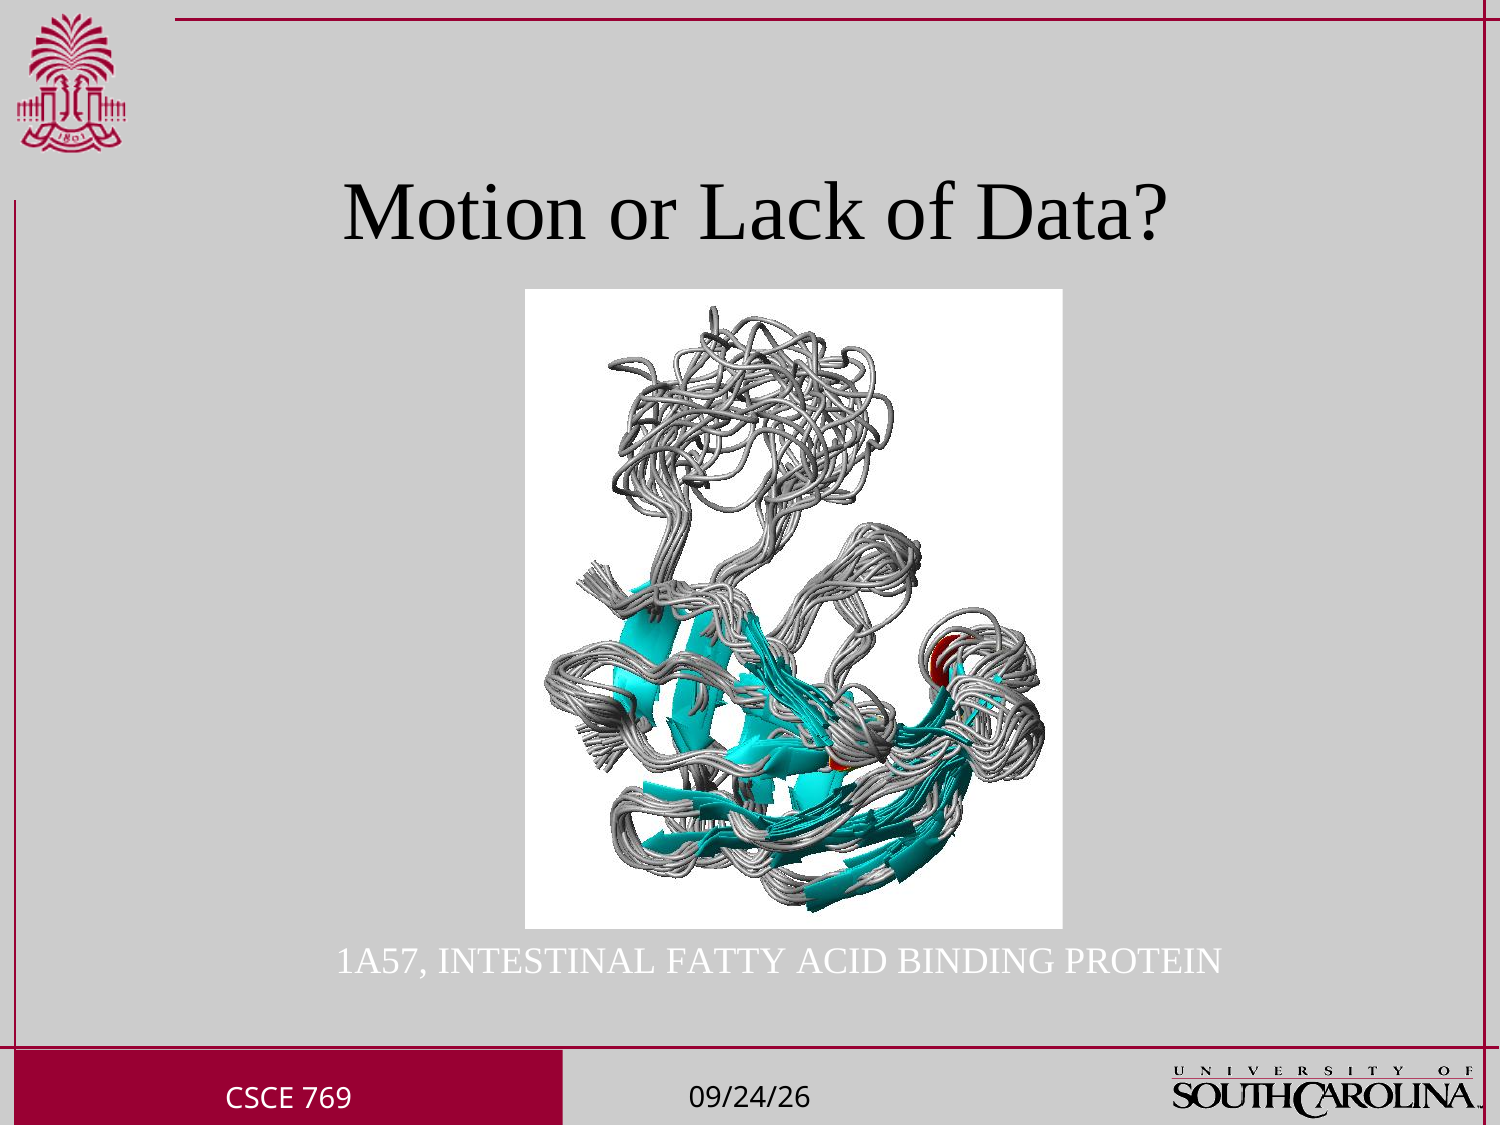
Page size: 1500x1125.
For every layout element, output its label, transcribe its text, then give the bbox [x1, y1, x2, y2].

picture [12, 12, 131, 155]
text_box 1A57, INTESTINAL FATTY ACID BINDING PROTEIN [320, 932, 1239, 990]
picture [525, 289, 1063, 929]
picture [1162, 1049, 1483, 1125]
title Motion or Lack of Data? [87, 77, 1426, 266]
